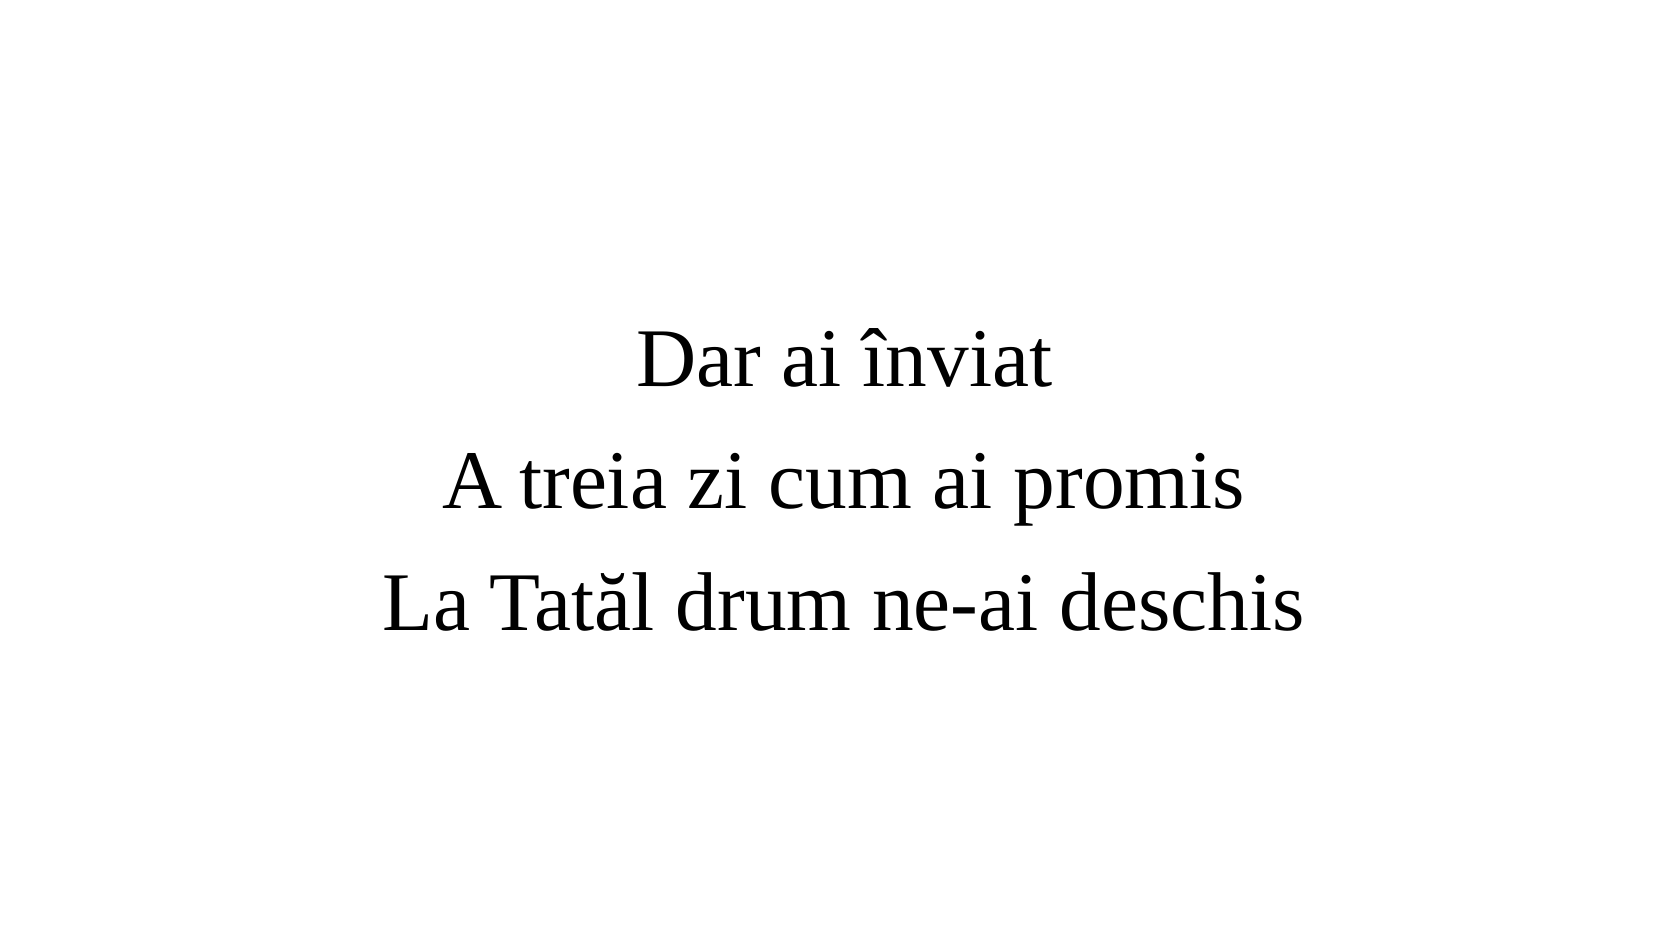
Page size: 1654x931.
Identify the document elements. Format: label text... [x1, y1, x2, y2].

subtitle Dar ai înviat A treia zi cum ai promis La Tatăl drum ne-ai deschis [153, 300, 1536, 650]
